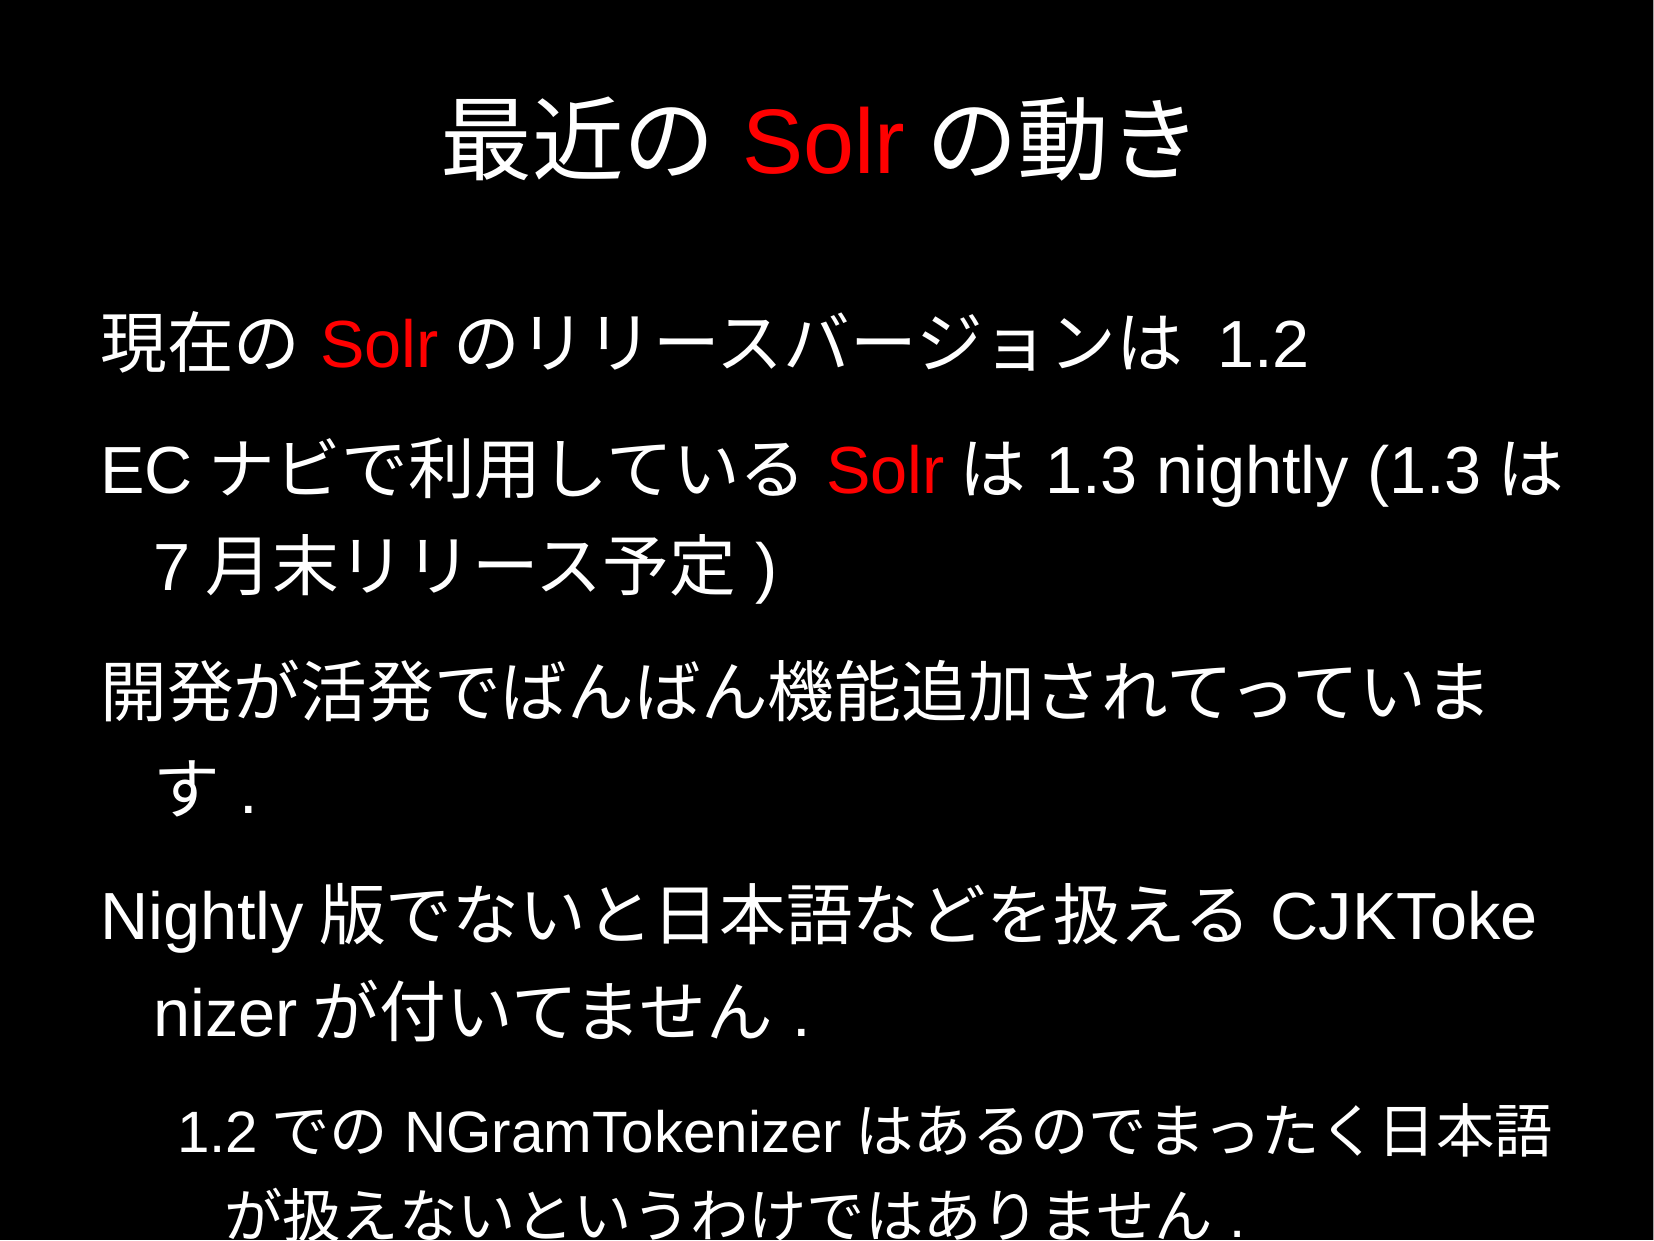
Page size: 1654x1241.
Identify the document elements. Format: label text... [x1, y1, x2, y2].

title 最近のSolrの動き [76, 29, 1565, 237]
list 現在のSolrのリリースバージョンは 1.2 ECナビで利用しているSolrは1.3 nightly (1.3は7月末リリース予定) 開発が活発でばんばん機能追加されてっています. Nightly版でないと日本語などを扱えるCJKTokenizerが付いてません. 1.2でのNGramTokenizerはあるのでまったく日本語が扱えないというわけではありません. Tokenizerとは, 検索のためのインデックスを作るために文書をTokenに分割するもののことです. [82, 290, 1571, 1213]
